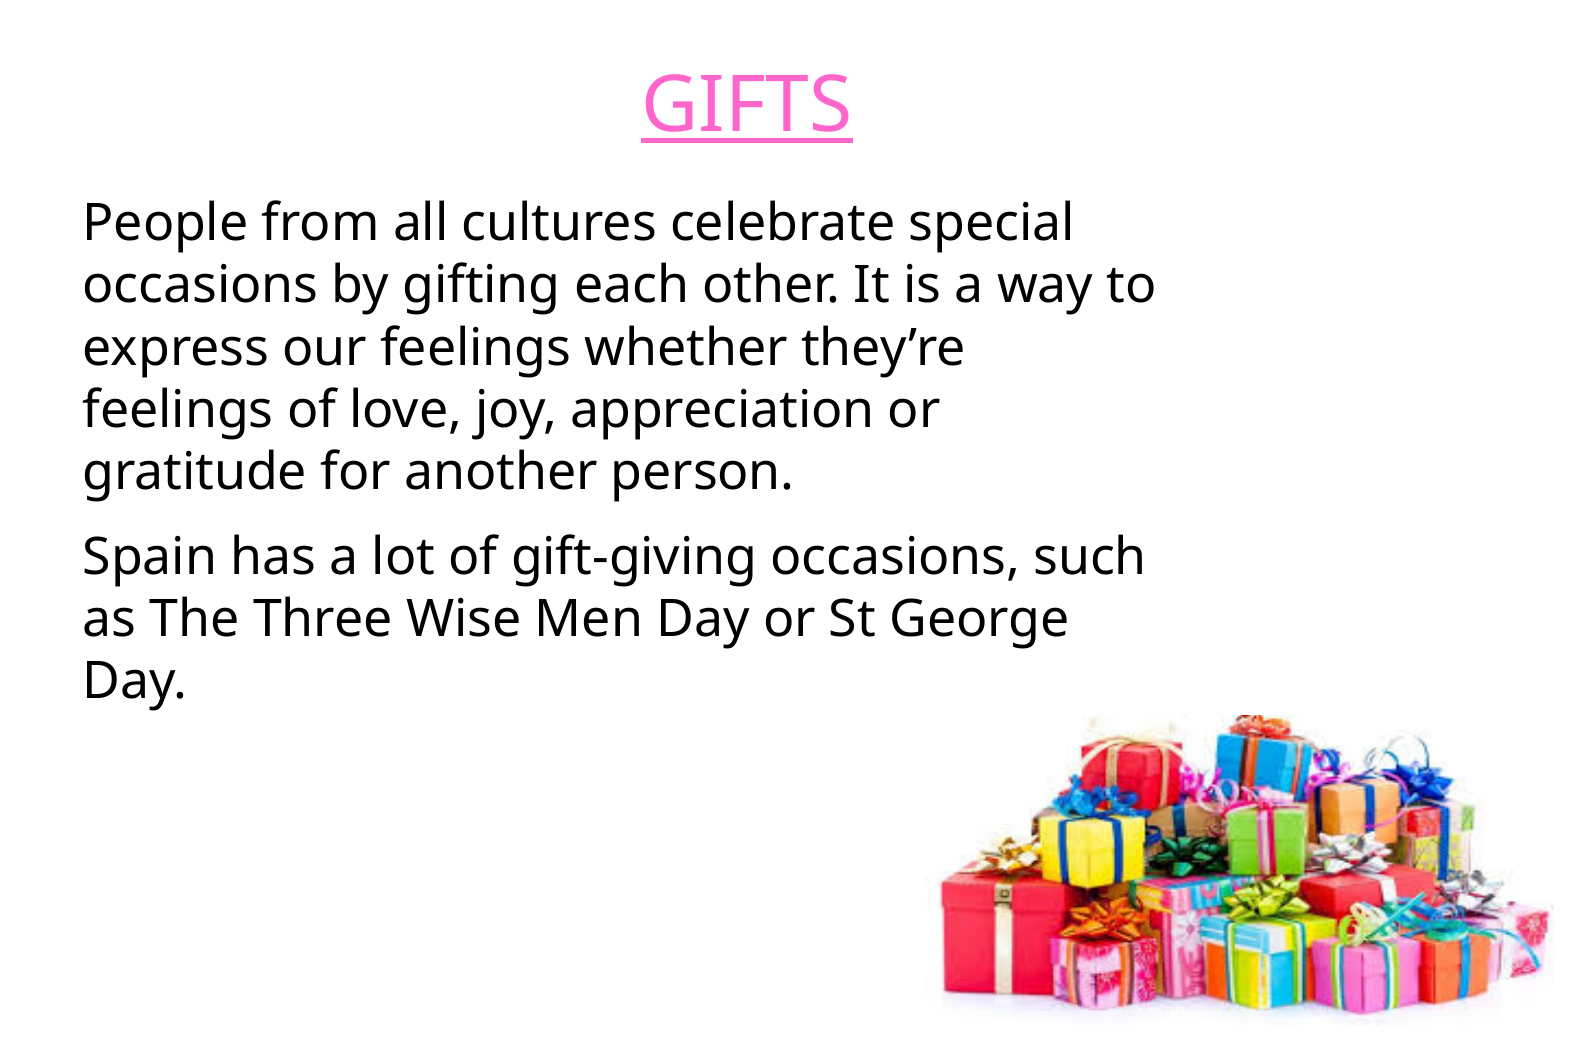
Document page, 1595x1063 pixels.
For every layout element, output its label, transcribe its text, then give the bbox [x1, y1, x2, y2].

list People from all cultures celebrate special occasions by gifting each other. It is a way to express our feelings whether they’re feelings of love, joy, appreciation or gratitude for another person. Spain has a lot of gift-giving occasions, such as The Three Wise Men Day or St George Day. [82, 188, 1170, 716]
picture [925, 715, 1576, 1044]
title GIFTS [29, 11, 1465, 189]
